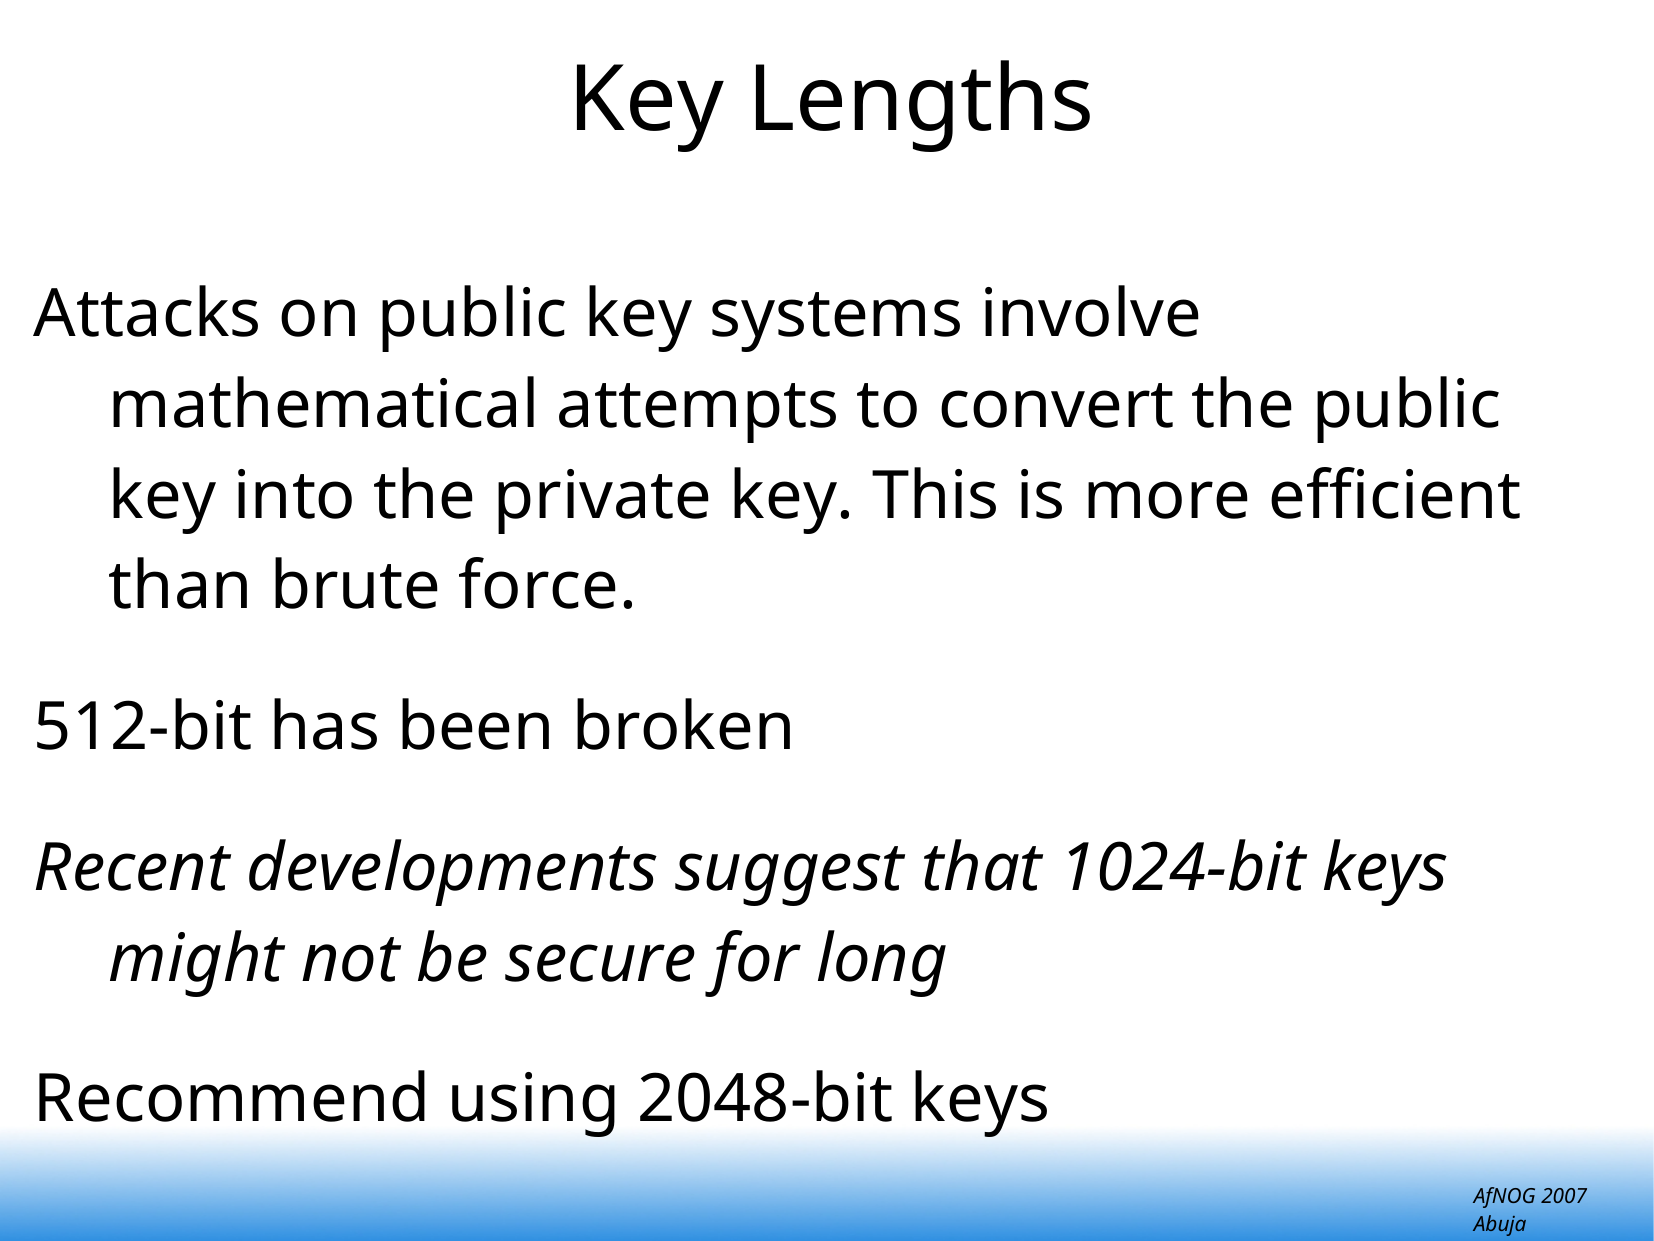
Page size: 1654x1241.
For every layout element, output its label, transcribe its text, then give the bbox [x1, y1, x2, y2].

list Attacks on public key systems involve mathematical attempts to convert the public key into the private key. This is more efficient than brute force. 512-bit has been broken Recent developments suggest that 1024-bit keys might not be secure for long Recommend using 2048-bit keys [33, 265, 1573, 1088]
title Key Lengths [539, 32, 1125, 149]
picture [0, 1124, 1654, 1241]
